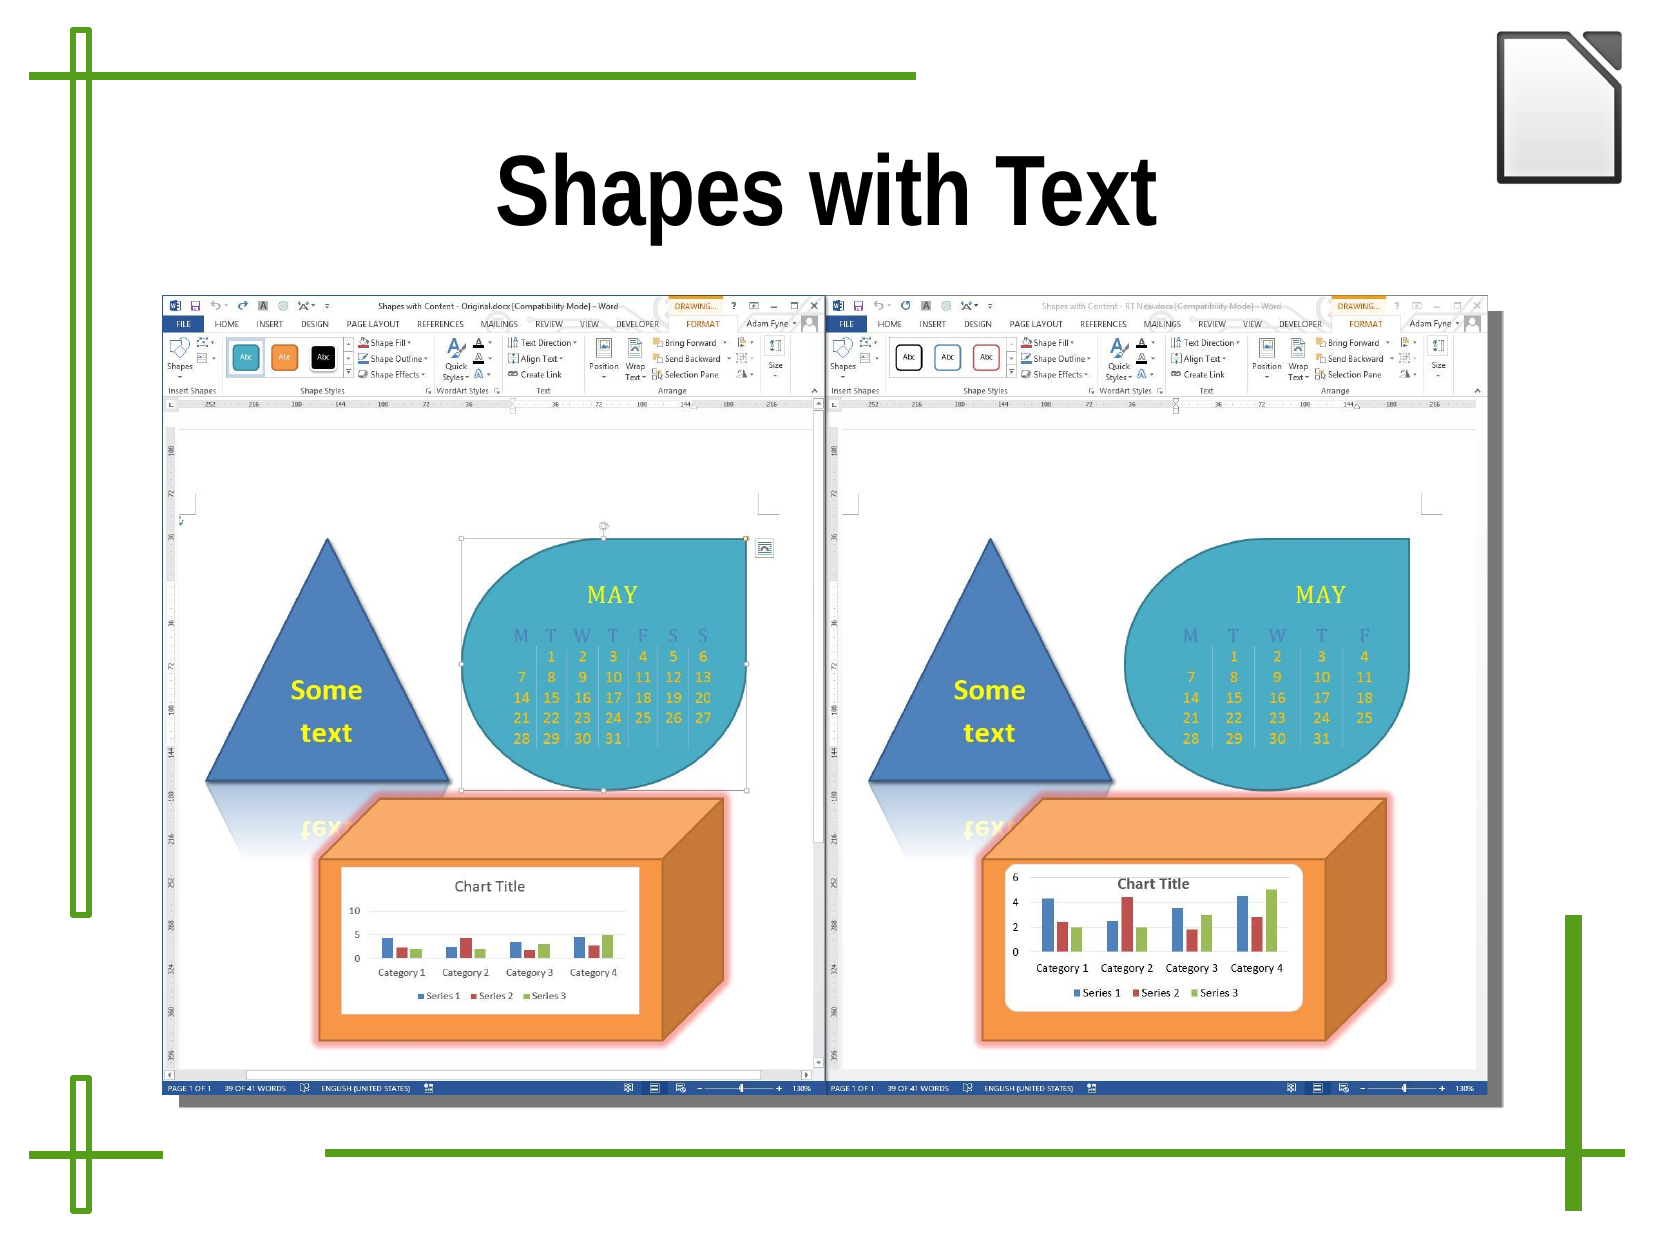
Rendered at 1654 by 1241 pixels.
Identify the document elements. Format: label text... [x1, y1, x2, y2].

title Shapes with Text [118, 118, 1536, 260]
picture [1494, 29, 1624, 186]
picture [162, 295, 1488, 1095]
